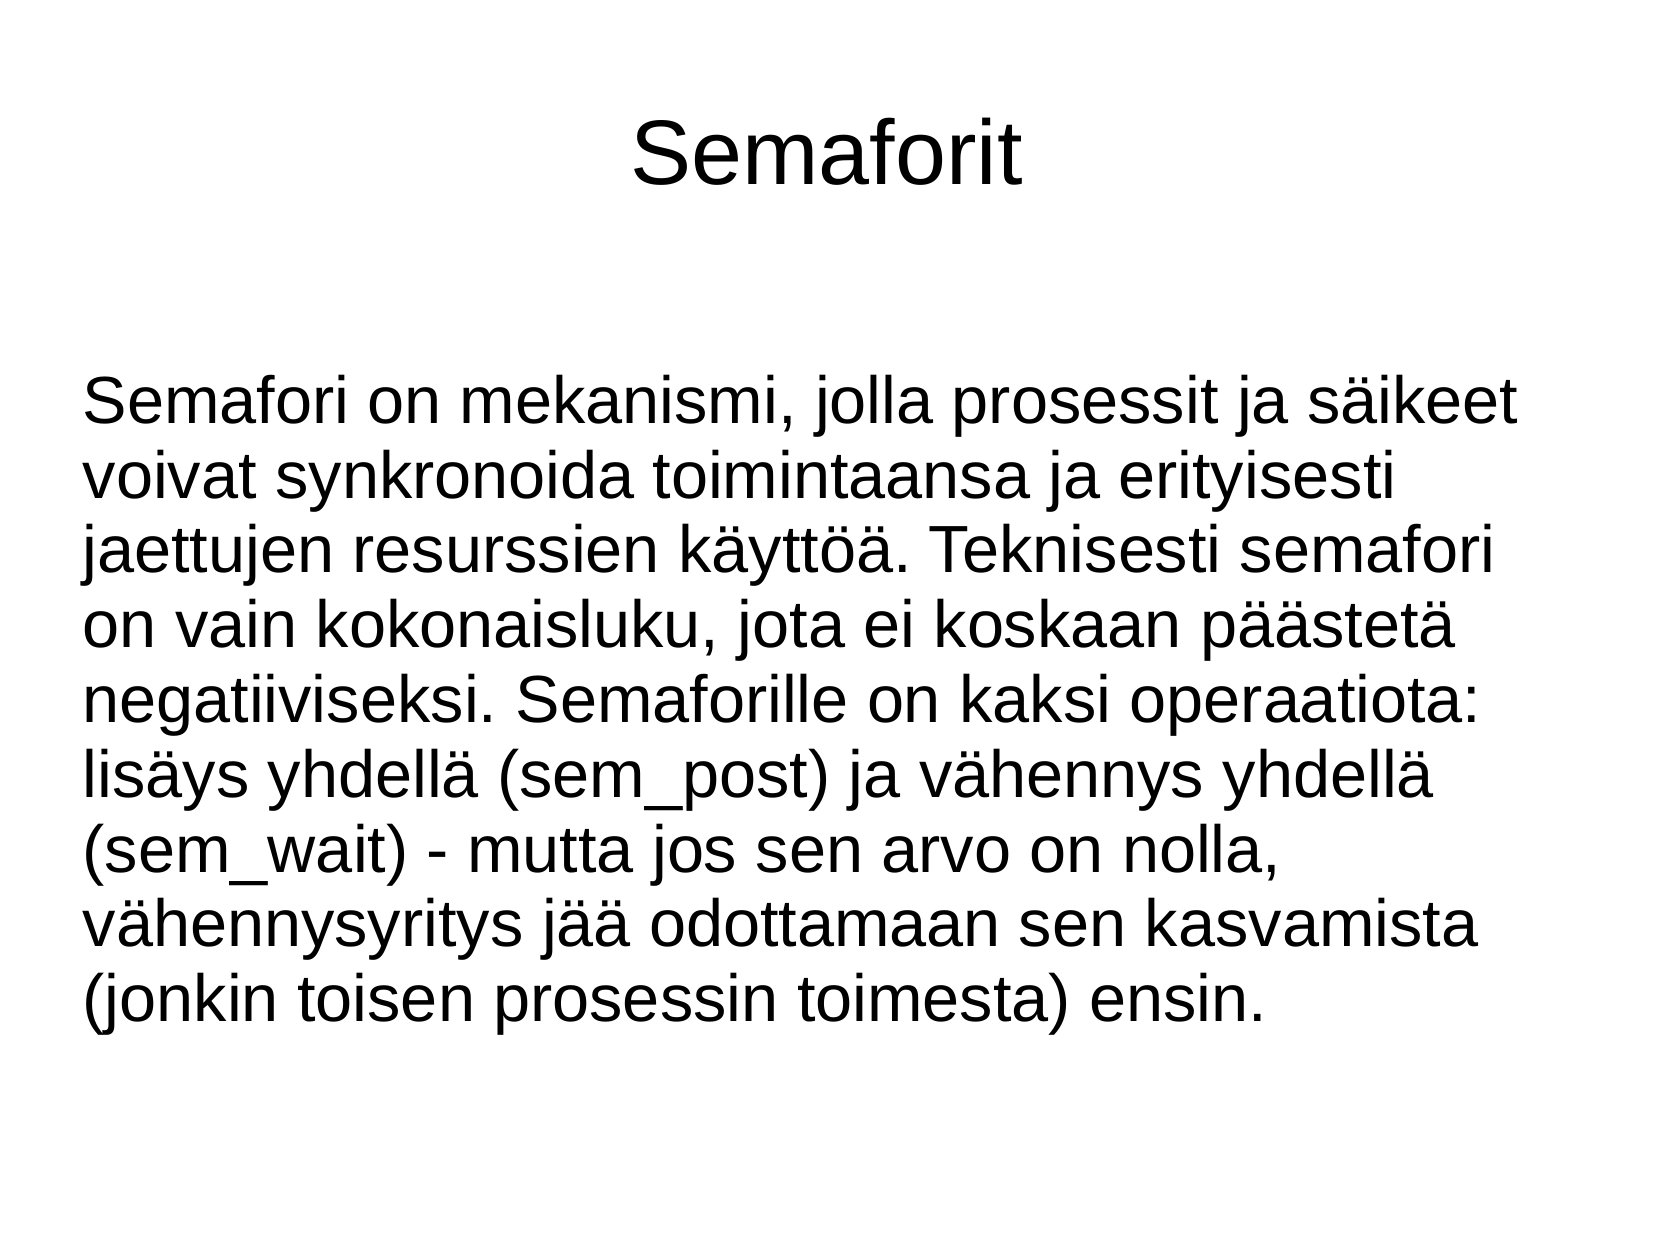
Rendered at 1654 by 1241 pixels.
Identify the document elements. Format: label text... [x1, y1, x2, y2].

subtitle Semafori on mekanismi, jolla prosessit ja säikeet voivat synkronoida toimintaansa ja erityisesti jaettujen resurssien käyttöä. Teknisesti semafori on vain kokonaisluku, jota ei koskaan päästetä negatiiviseksi. Semaforille on kaksi operaatiota: lisäys yhdellä (sem_post) ja vähennys yhdellä (sem_wait) - mutta jos sen arvo on nolla, vähennysyritys jää odottamaan sen kasvamista (jonkin toisen prosessin toimesta) ensin. [82, 297, 1571, 1102]
title Semaforit [82, 56, 1571, 250]
